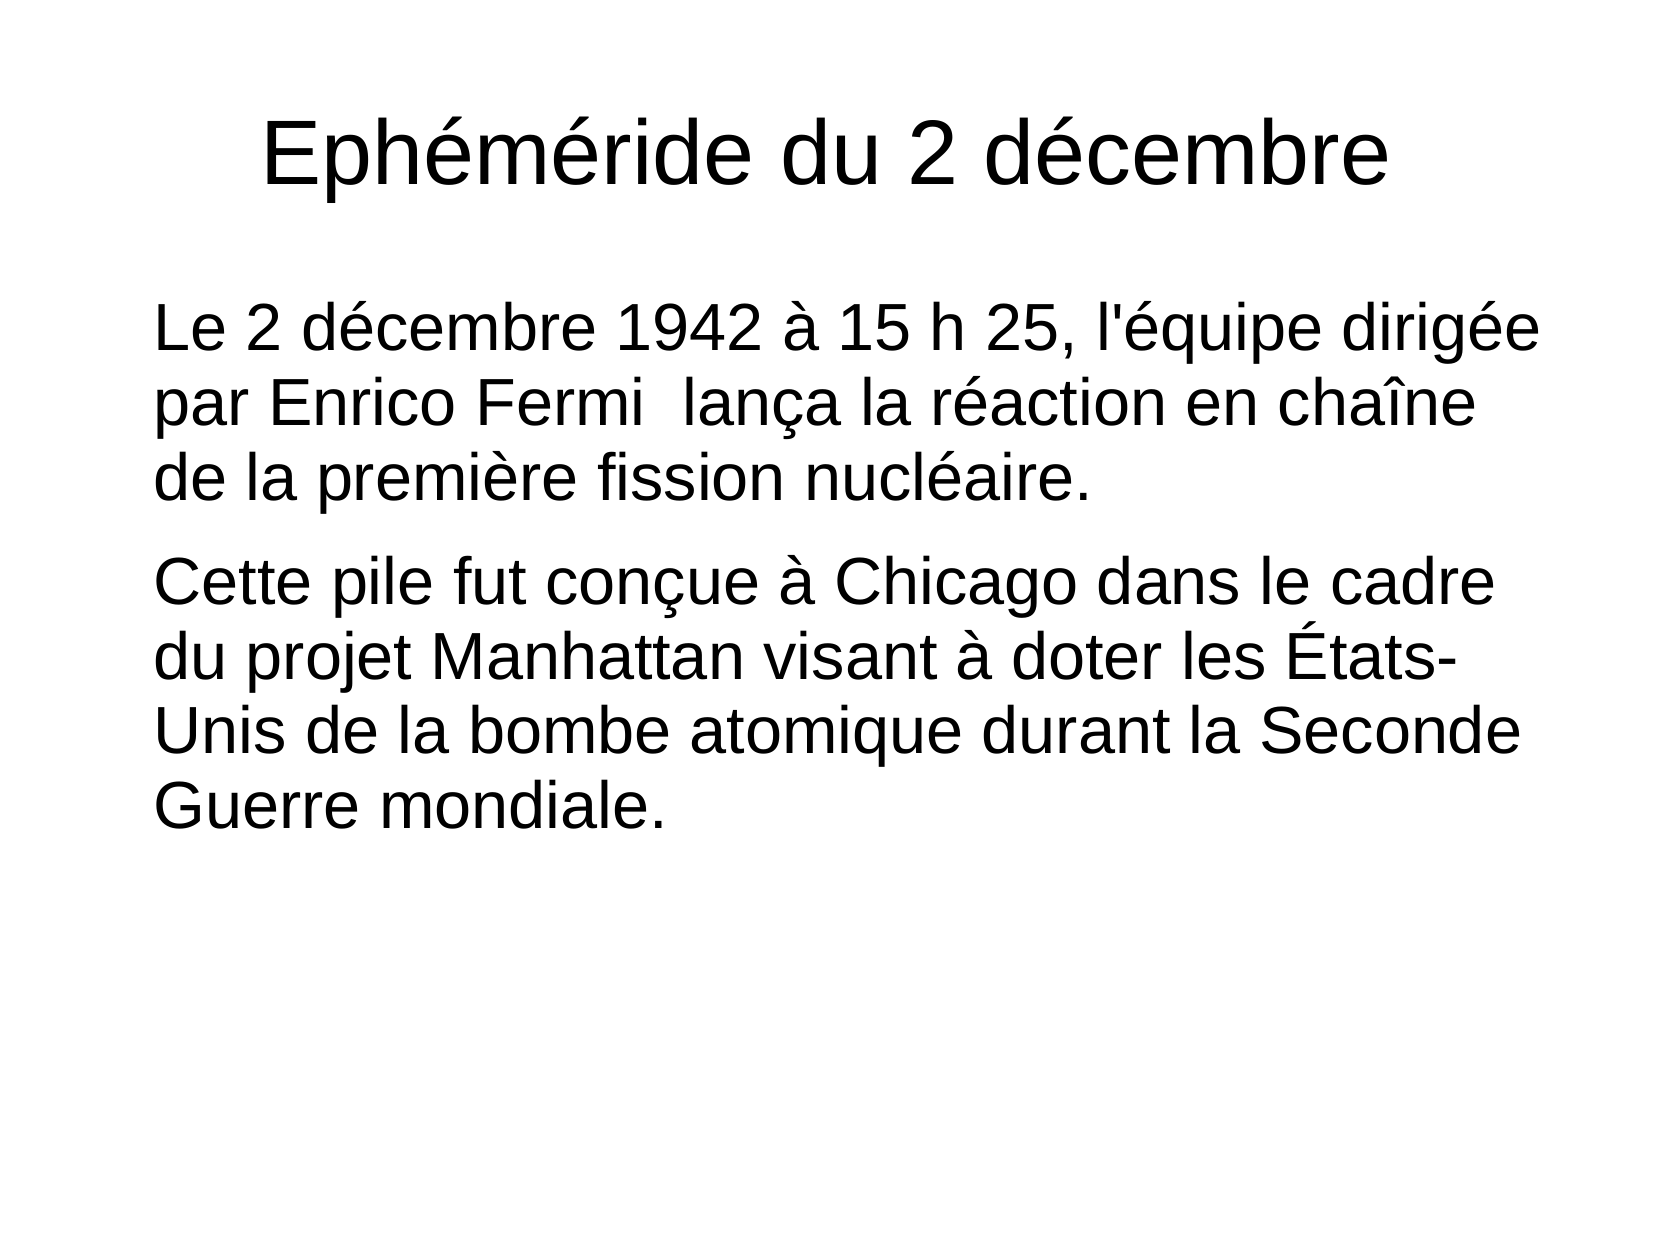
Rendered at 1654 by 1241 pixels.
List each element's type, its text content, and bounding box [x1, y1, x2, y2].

list Le 2 décembre 1942 à 15 h 25, l'équipe dirigée par Enrico Fermi lança la réaction en chaîne de la première fission nucléaire. Cette pile fut conçue à Chicago dans le cadre du projet Manhattan visant à doter les États-Unis de la bombe atomique durant la Seconde Guerre mondiale. [82, 290, 1571, 1010]
title Ephéméride du 2 décembre [82, 49, 1571, 257]
